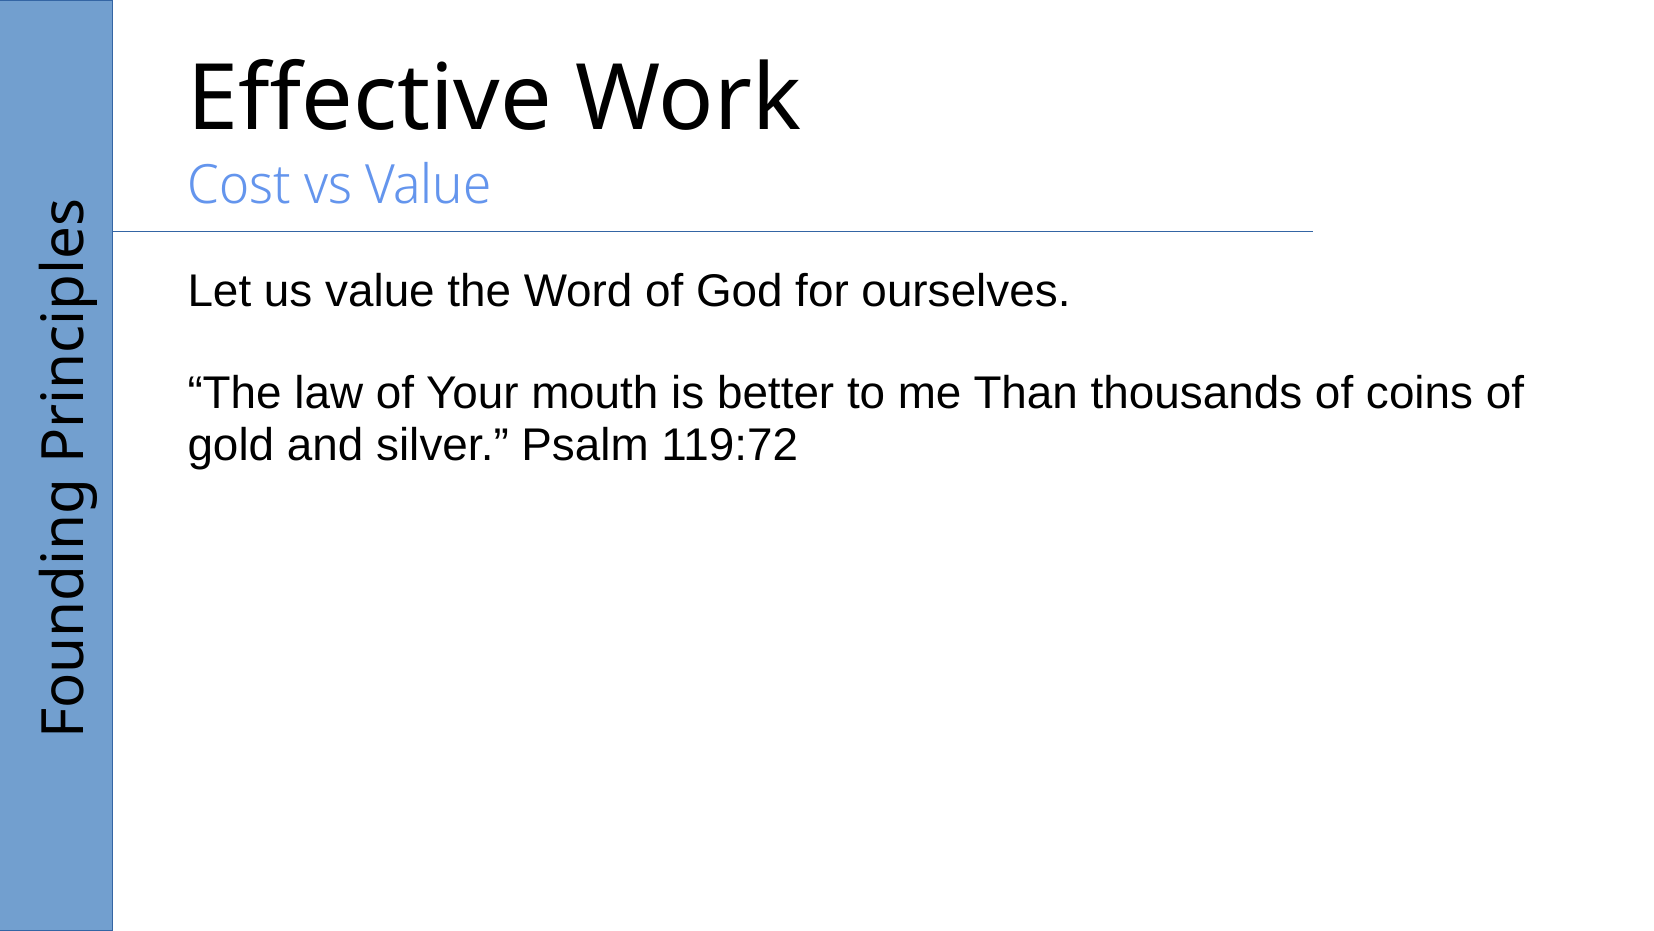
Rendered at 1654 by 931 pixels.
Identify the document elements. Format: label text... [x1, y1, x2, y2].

title Effective Work [187, 33, 1571, 125]
title Cost vs Value [187, 125, 1571, 239]
subtitle Let us value the Word of God for ourselves. “The law of Your mouth is better to me Than thousands of coins of gold and silver.” Psalm 119:72 [187, 264, 1538, 563]
text_box [0, 0, 113, 931]
text_box Founding Principles [13, 37, 105, 901]
